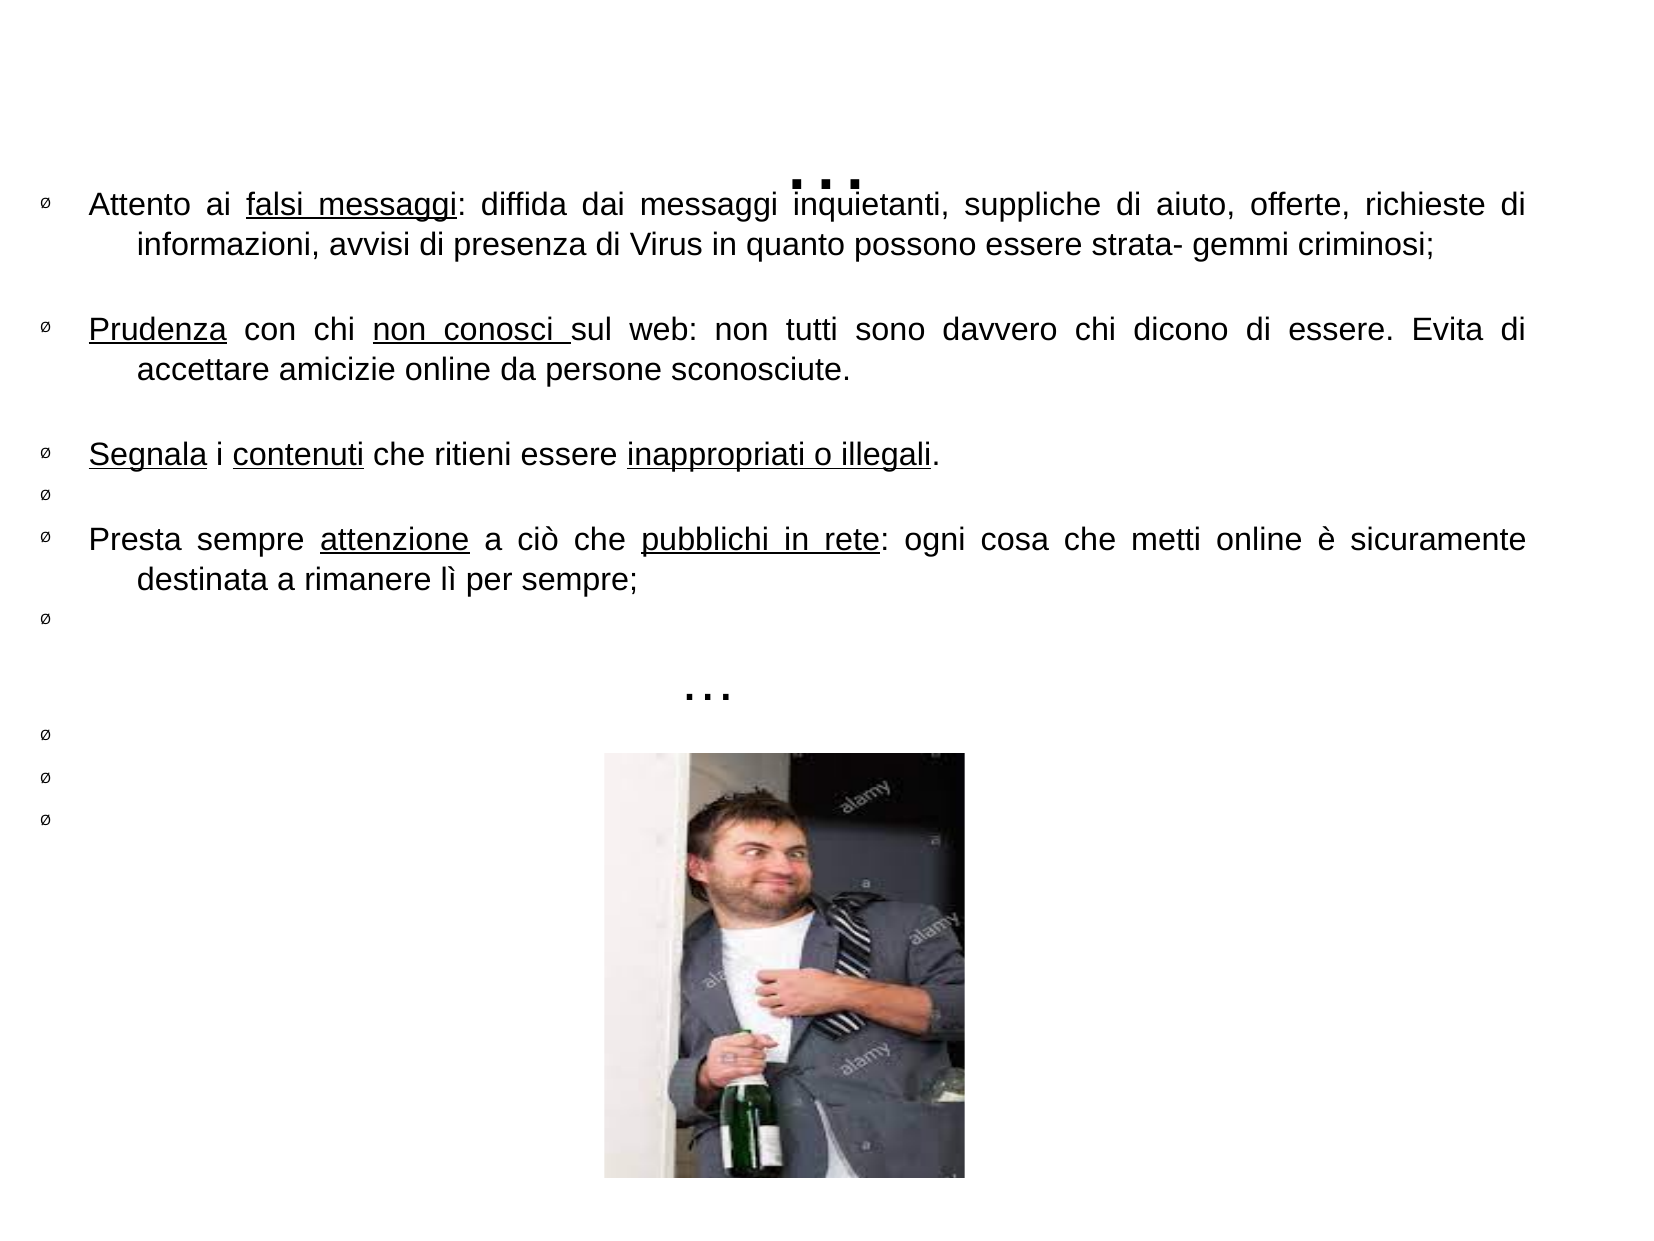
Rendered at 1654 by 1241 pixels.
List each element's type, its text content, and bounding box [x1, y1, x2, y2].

title … [82, 49, 1571, 257]
picture [604, 753, 965, 1178]
list Attento ai falsi messaggi: diffida dai messaggi inquietanti, suppliche di aiuto, offerte, richieste di informazioni, avvisi di presenza di Virus in quanto possono essere strata- gemmi criminosi; Prudenza con chi non conosci sul web: non tutti sono davvero chi dicono di essere. Evita di accettare amicizie online da persone sconosciute. Segnala i contenuti che ritieni essere inappropriati o illegali. Presta sempre attenzione a ciò che pubblichi in rete: ogni cosa che metti online è sicuramente destinata a rimanere lì per sempre; … … [40, 141, 1529, 961]
